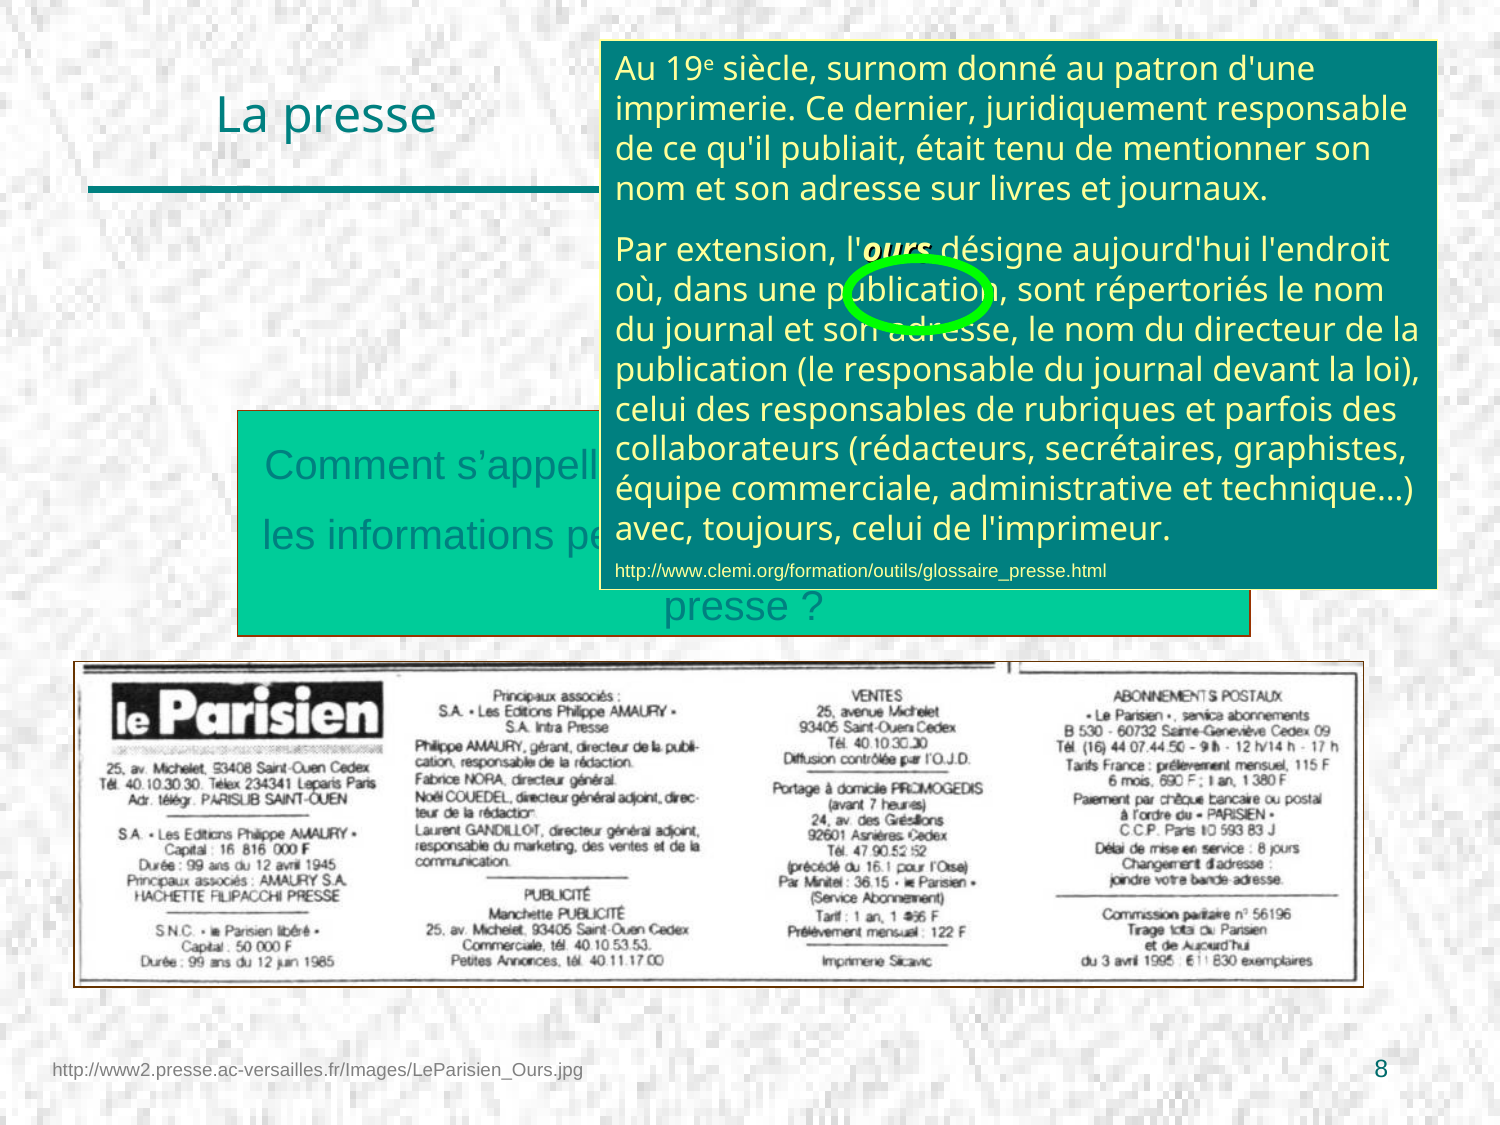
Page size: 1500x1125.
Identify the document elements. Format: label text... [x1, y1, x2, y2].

text_box Comment s’appelle le bloc de texte où apparaissent les informations permettant d’identifier un organe de presse ? [237, 410, 1251, 637]
text_box Au 19e siècle, surnom donné au patron d'une imprimerie. Ce dernier, juridiquement responsable de ce qu'il publiait, était tenu de mentionner son nom et son adresse sur livres et journaux. Par extension, l'ours désigne aujourd'hui l'endroit où, dans une publication, sont répertoriés le nom du journal et son adresse, le nom du directeur de la publication (le responsable du journal devant la loi), celui des responsables de rubriques et parfois des collaborateurs (rédacteurs, secrétaires, graphistes, équipe commerciale, administrative et technique…) avec, toujours, celui de l'imprimeur. http://www.clemi.org/formation/outils/glossaire_presse.html [600, 39, 1438, 590]
text_box La presse [200, 74, 454, 151]
text_box http://www2.presse.ac-versailles.fr/Images/LeParisien_Ours.jpg [37, 1050, 813, 1088]
picture [0, 0, 1500, 1125]
